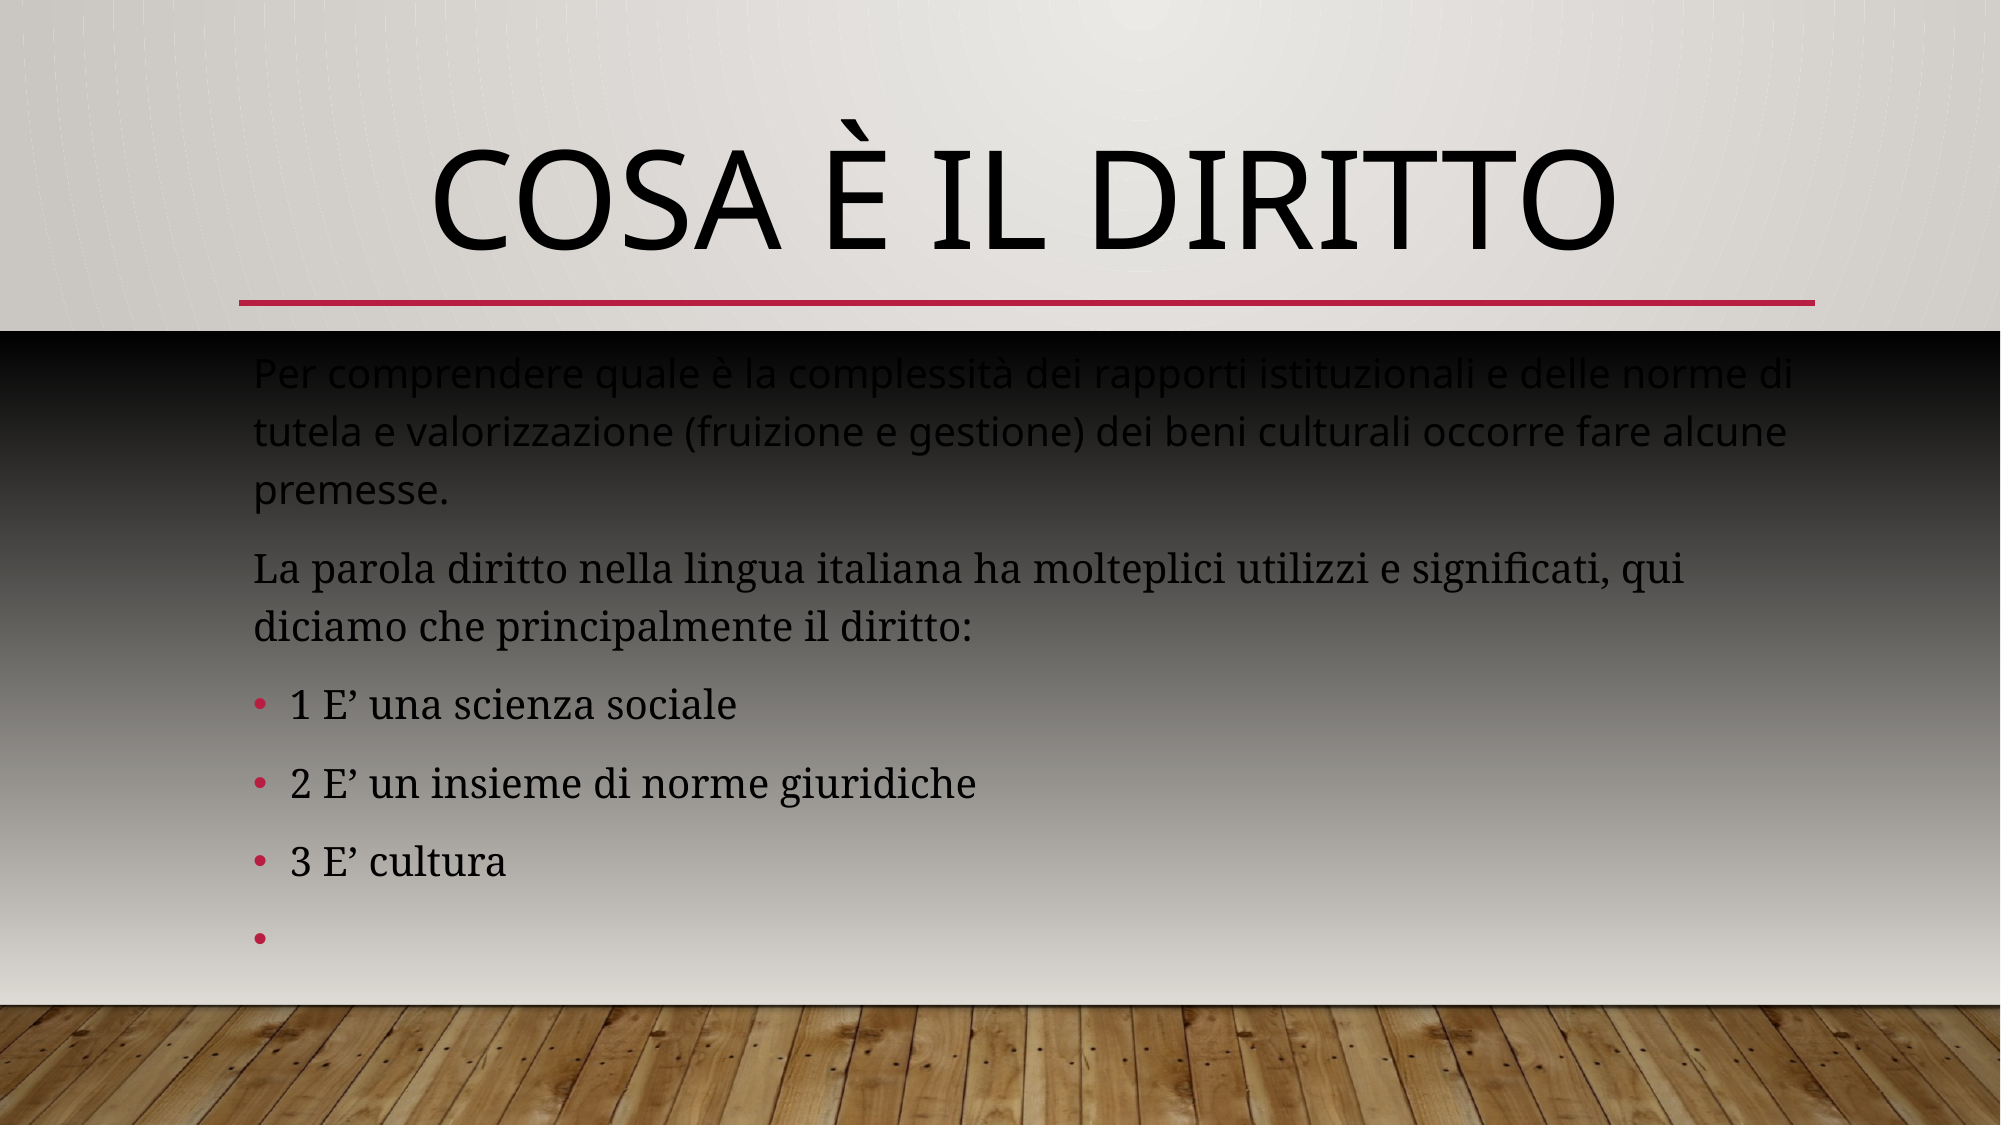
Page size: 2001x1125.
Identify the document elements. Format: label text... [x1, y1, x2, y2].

title Cosa è il diritto [238, 123, 1814, 305]
list Per comprendere quale è la complessità dei rapporti istituzionali e delle norme di tutela e valorizzazione (fruizione e gestione) dei beni culturali occorre fare alcune premesse. La parola diritto nella lingua italiana ha molteplici utilizzi e significati, qui diciamo che principalmente il diritto: 1 E’ una scienza sociale 2 E’ un insieme di norme giuridiche 3 E’ cultura [238, 330, 1814, 897]
